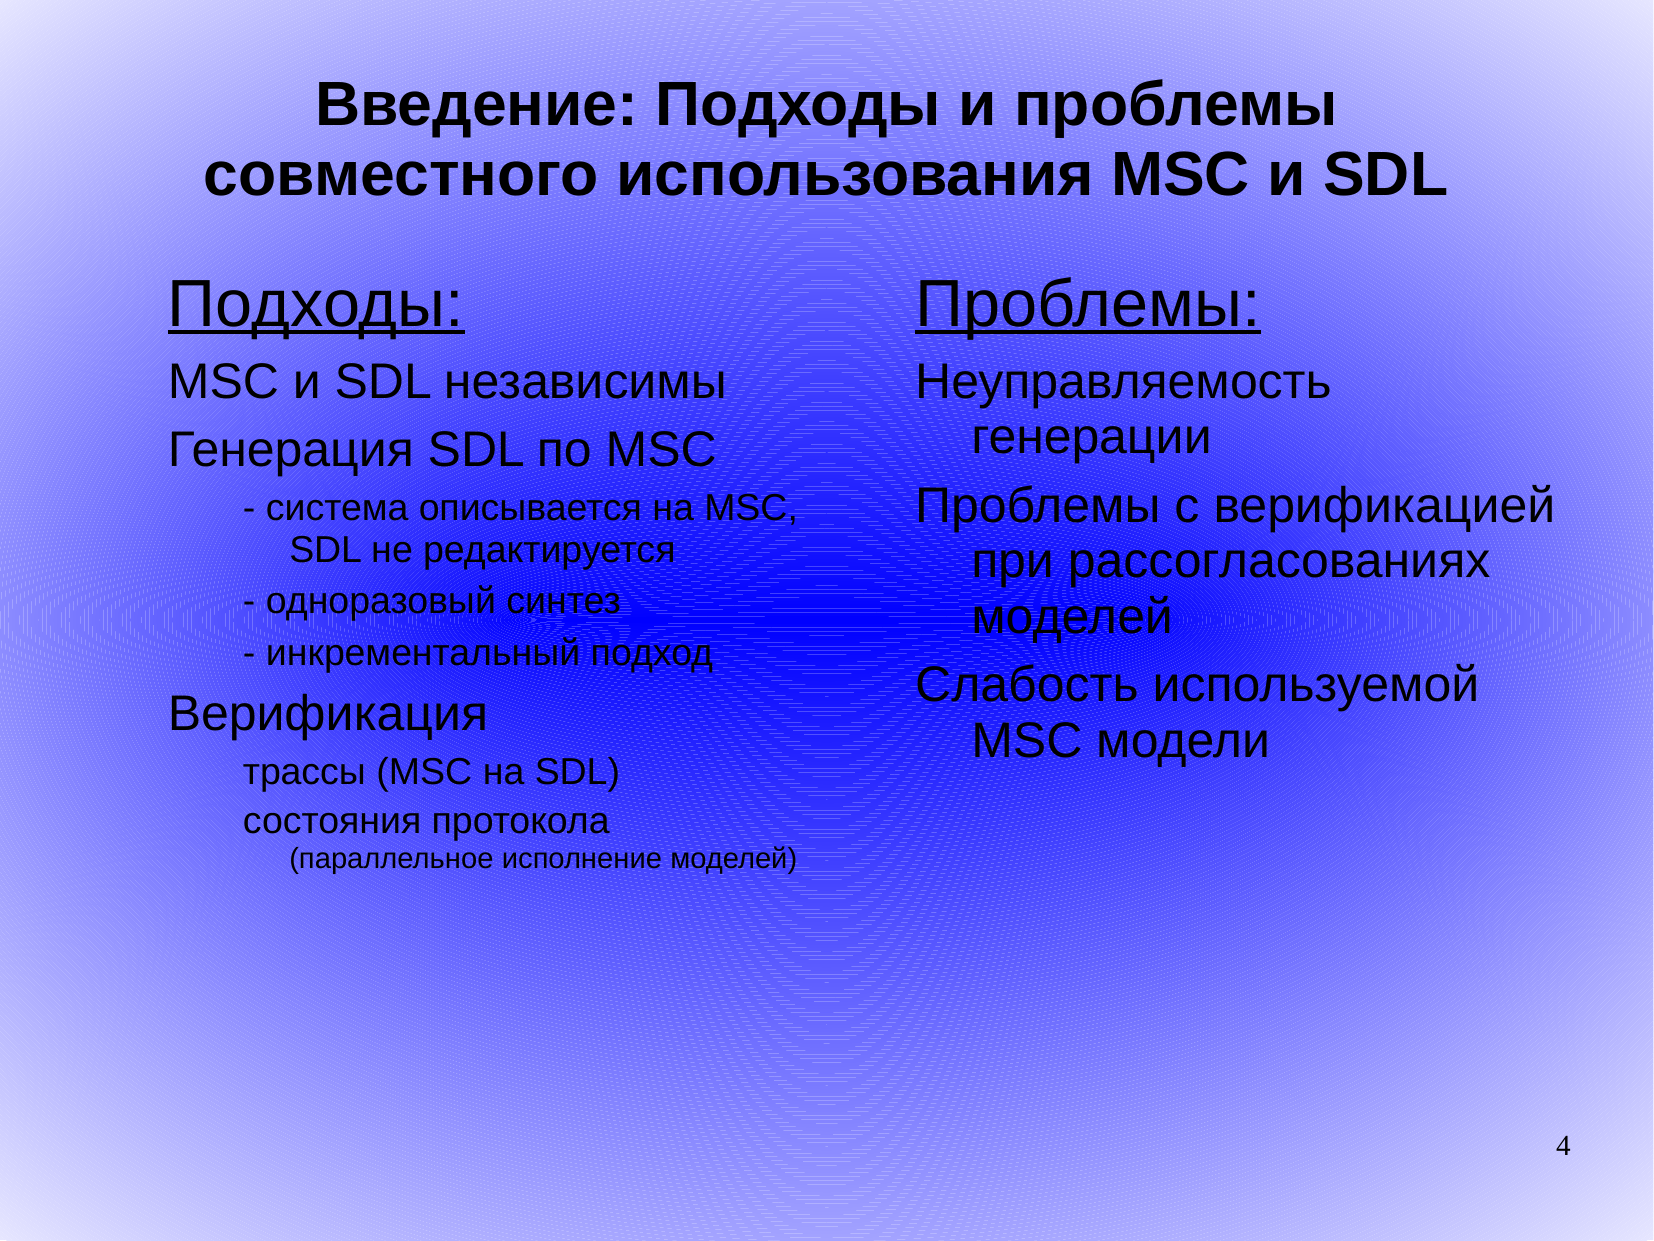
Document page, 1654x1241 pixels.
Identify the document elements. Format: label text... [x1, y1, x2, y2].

text_box Введение: Подходы и проблемы совместного использования MSC и SDL [151, 61, 1502, 217]
text_box Проблемы: Неуправляемость генерации Проблемы с верификацией при рассогласованияx моделей Слабость используемой MSC модели [915, 265, 1575, 769]
text_box Подходы: MSC и SDL независимы Генерация SDL по MSC - система описывается на MSC, SDL не редактируется - одноразовый синтез - инкрементальный подход Верификация трассы (MSC на SDL) состояния протокола (параллельное исполнение моделей) [167, 265, 827, 915]
